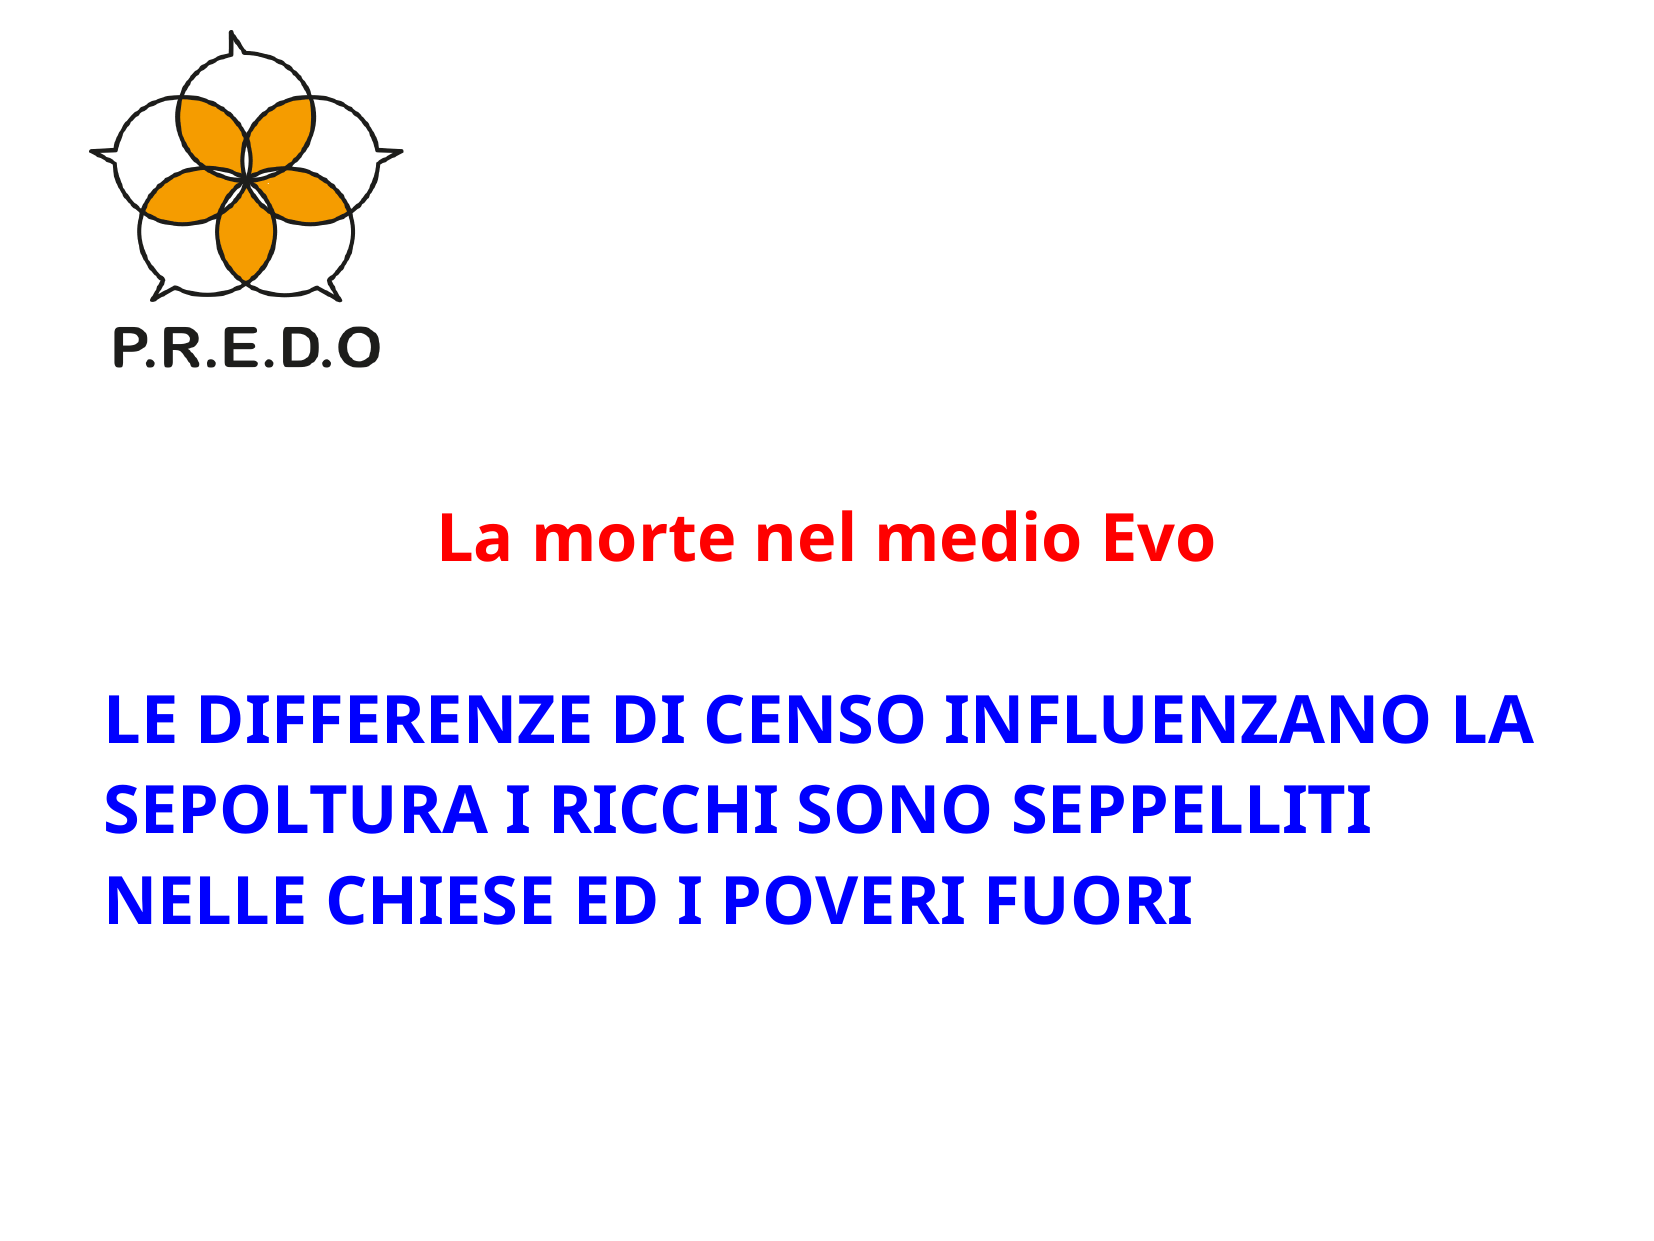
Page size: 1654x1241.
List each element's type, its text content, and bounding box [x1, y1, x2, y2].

text_box La morte nel medio Evo LE DIFFERENZE DI CENSO INFLUENZANO LA SEPOLTURA I RICCHI SONO SEPPELLITI NELLE CHIESE ED I POVERI FUORI [88, 335, 1565, 943]
picture [88, 29, 404, 368]
